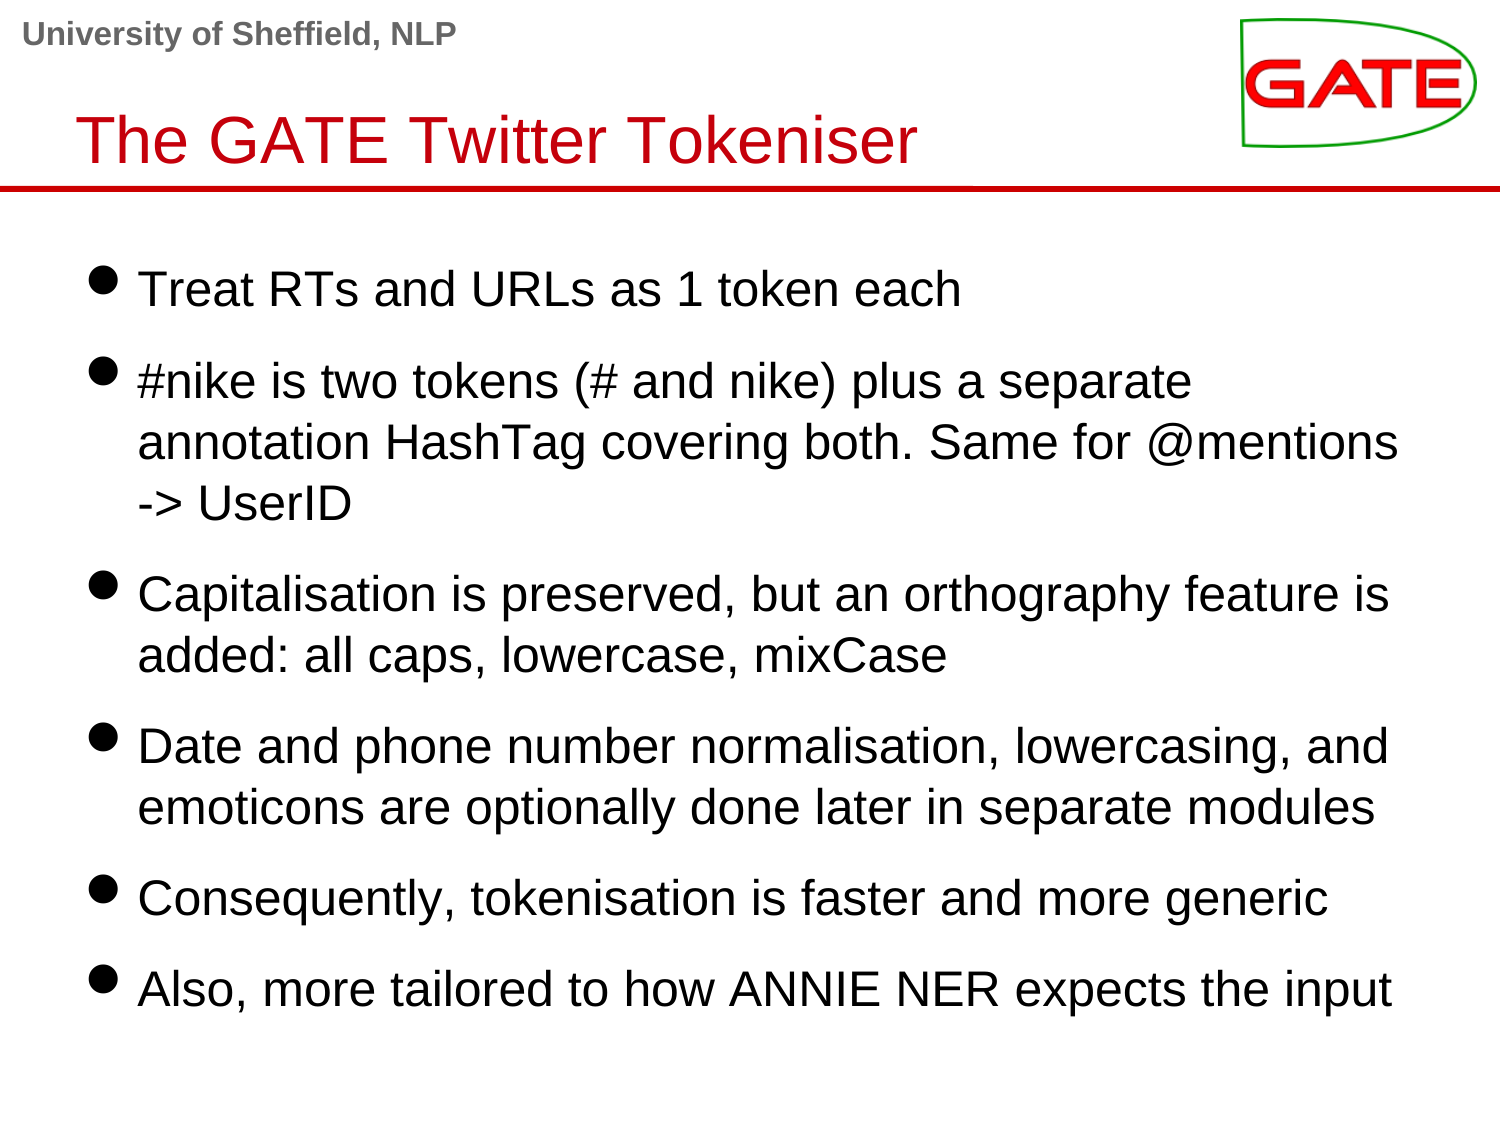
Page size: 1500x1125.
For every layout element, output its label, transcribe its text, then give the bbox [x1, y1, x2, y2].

text_box The GATE Twitter Tokeniser [75, 52, 1426, 226]
text_box Treat RTs and URLs as 1 token each #nike is two tokens (# and nike) plus a separate annotation HashTag covering both. Same for @mentions -> UserID Capitalisation is preserved, but an orthography feature is added: all caps, lowercase, mixCase Date and phone number normalisation, lowercasing, and emoticons are optionally done later in separate modules Consequently, tokenisation is faster and more generic Also, more tailored to how ANNIE NER expects the input [67, 261, 1418, 1017]
picture [1240, 18, 1477, 148]
